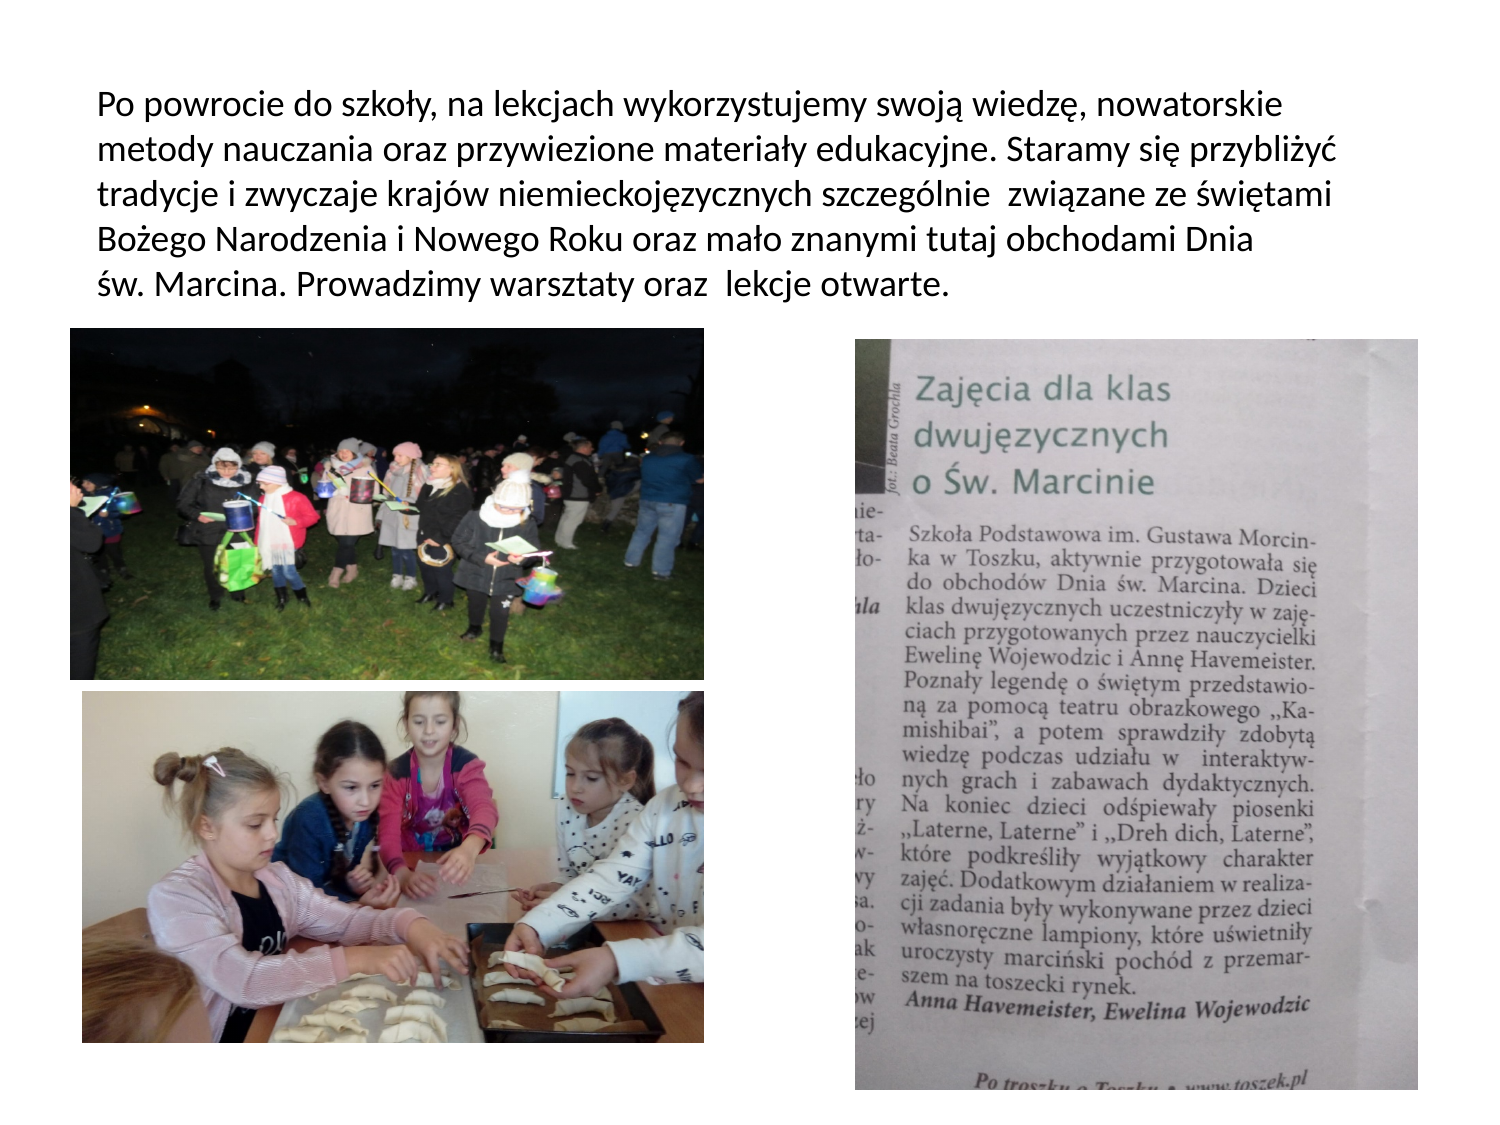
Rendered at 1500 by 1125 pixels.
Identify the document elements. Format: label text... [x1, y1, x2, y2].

text_box Po powrocie do szkoły, na lekcjach wykorzystujemy swoją wiedzę, nowatorskie metody nauczania oraz przywiezione materiały edukacyjne. Staramy się przybliżyć tradycje i zwyczaje krajów niemieckojęzycznych szczególnie związane ze świętami Bożego Narodzenia i Nowego Roku oraz mało znanymi tutaj obchodami Dnia św. Marcina. Prowadzimy warsztaty oraz lekcje otwarte. [81, 71, 1407, 312]
picture [70, 328, 704, 680]
picture [82, 691, 704, 1043]
picture [855, 339, 1418, 1090]
